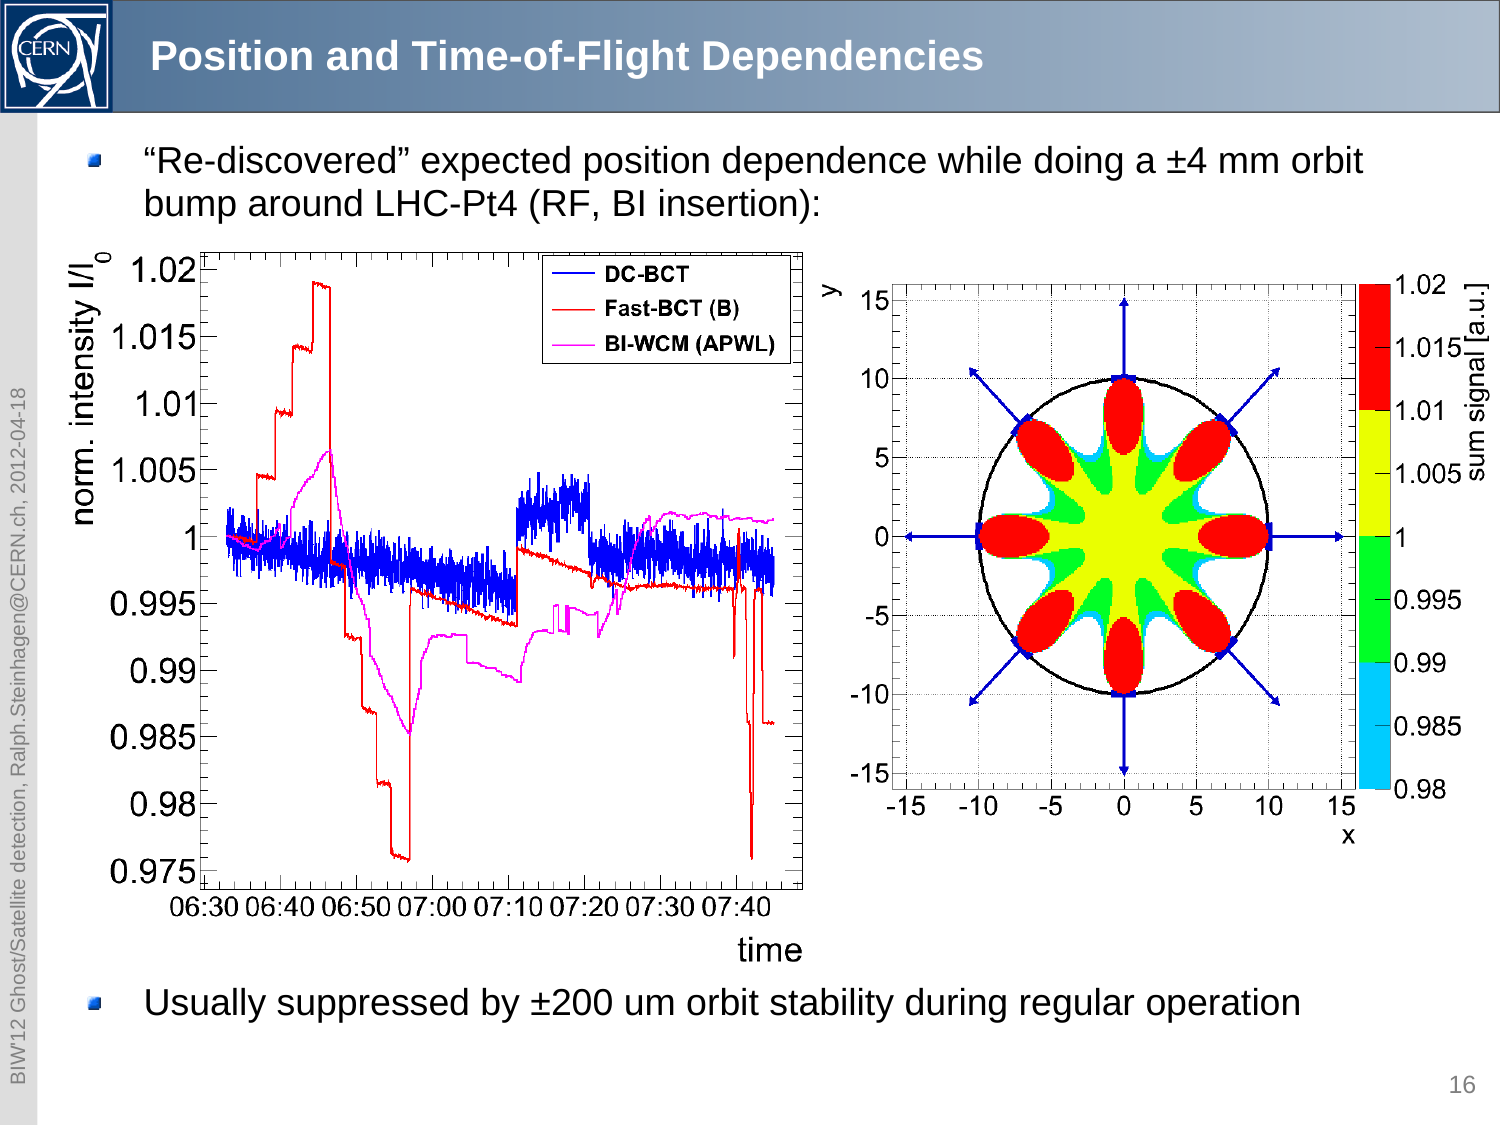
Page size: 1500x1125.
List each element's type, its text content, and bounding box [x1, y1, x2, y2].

picture [810, 272, 1492, 860]
picture [0, 0, 113, 113]
title Position and Time-of-Flight Dependencies [150, 0, 1201, 113]
picture [47, 237, 809, 978]
list “Re-discovered” expected position dependence while doing a ±4 mm orbit bump around LHC-Pt4 (RF, BI insertion): Usually suppressed by ±200 um orbit stability during regular operation [87, 137, 1438, 1030]
